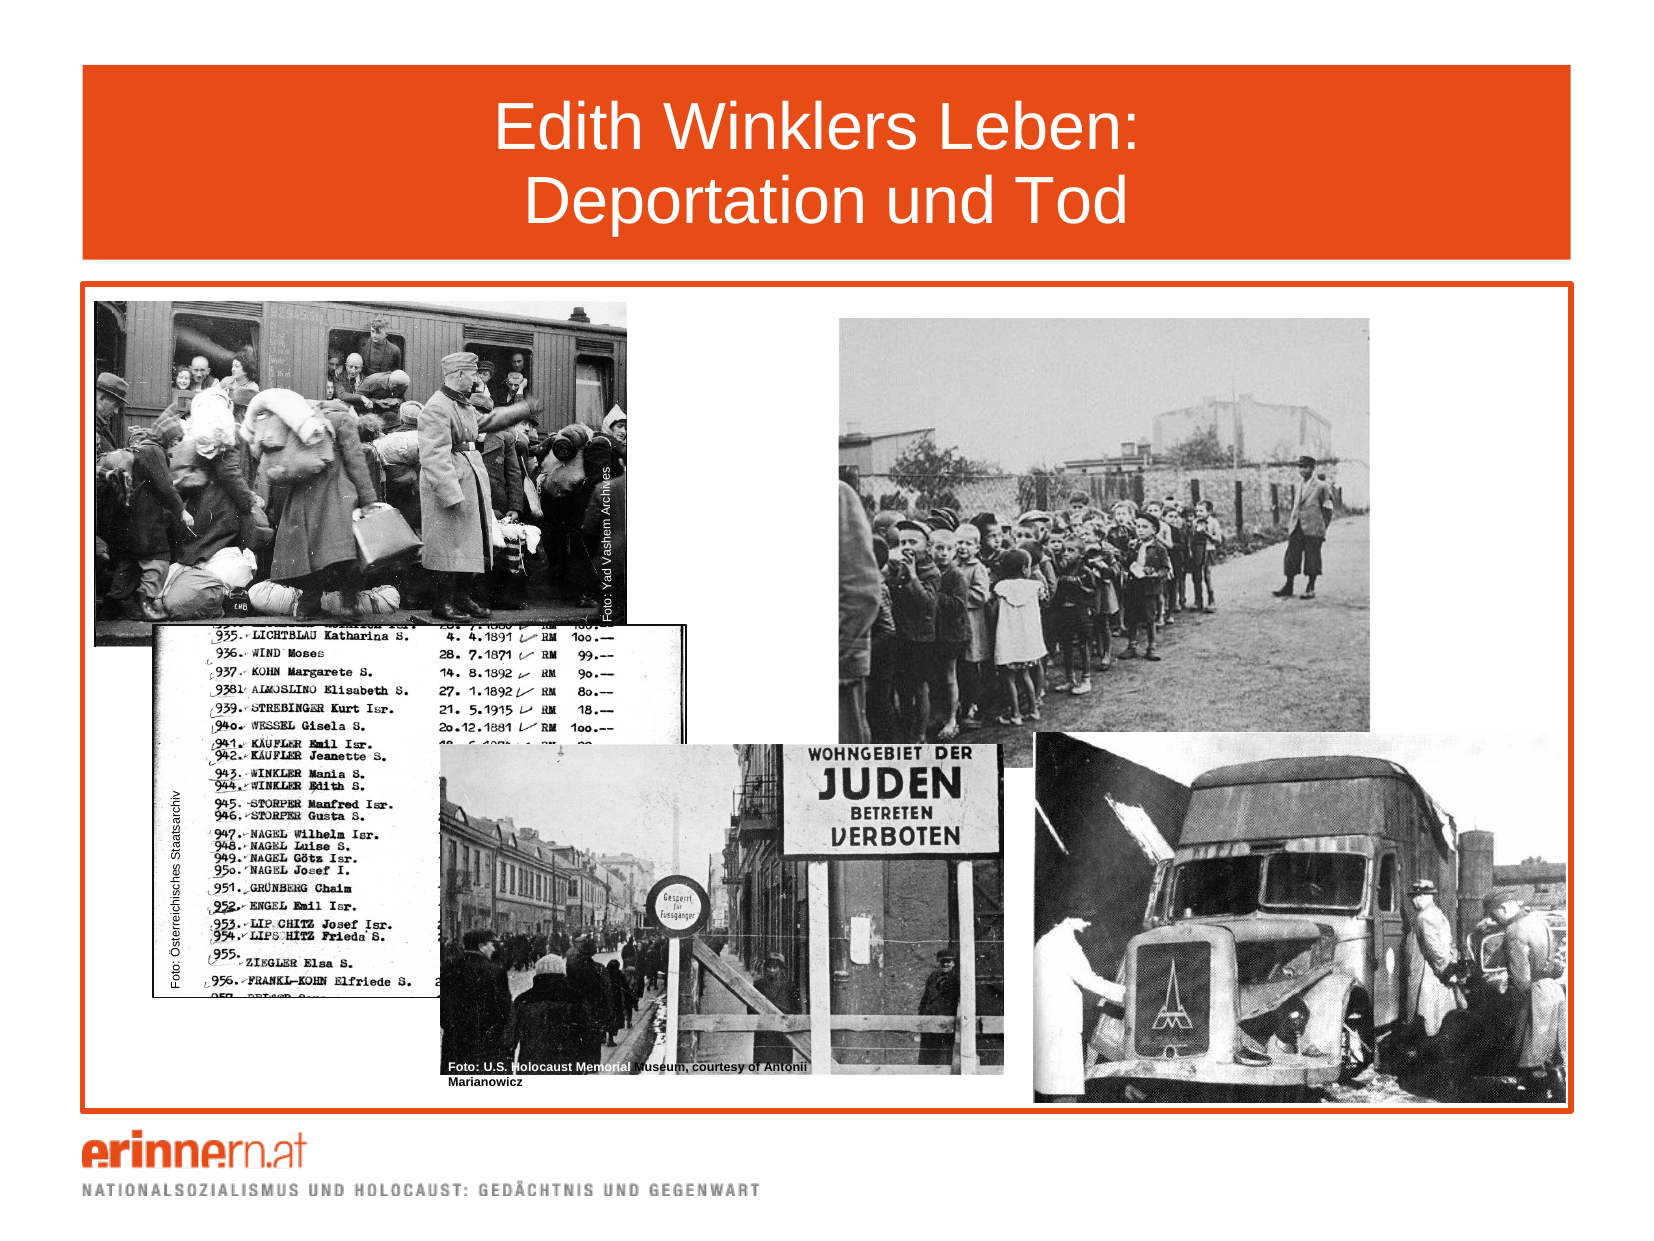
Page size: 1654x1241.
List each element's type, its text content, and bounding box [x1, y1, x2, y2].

text_box Foto: Österreichisches Staatsarchiv [159, 696, 190, 1004]
list [82, 284, 1571, 1112]
text_box Foto: Yad Vashem Archives [589, 448, 637, 638]
picture [82, 1129, 760, 1196]
title Edith Winklers Leben: Deportation und Tod [82, 64, 1571, 260]
text_box Foto: U.S. Holocaust Memorial Museum, courtesy of Antonii Marianowicz [433, 1051, 898, 1097]
picture [94, 301, 627, 647]
picture [153, 318, 1566, 1103]
